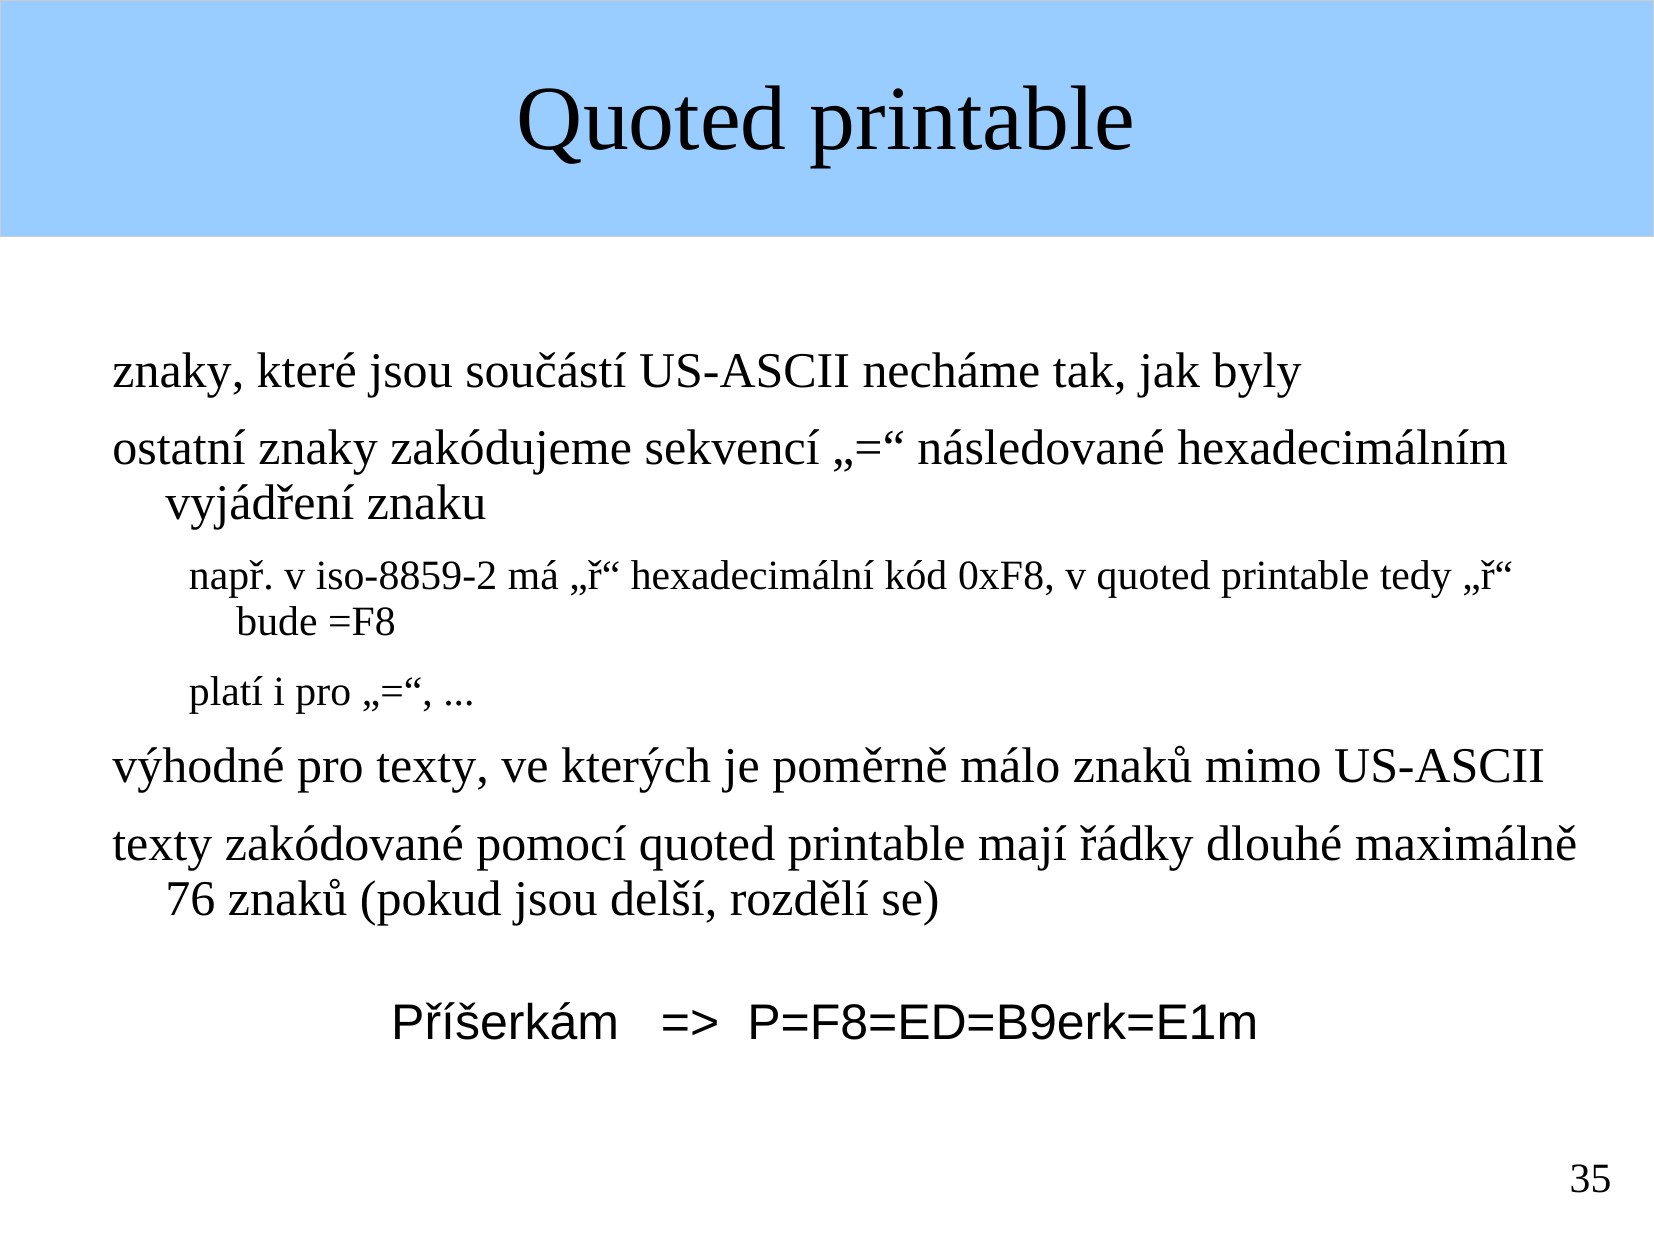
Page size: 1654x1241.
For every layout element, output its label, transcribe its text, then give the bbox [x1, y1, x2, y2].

text_box Příšerkám => P=F8=ED=B9erk=E1m [329, 994, 1321, 1057]
list znaky, které jsou součástí US-ASCII necháme tak, jak byly ostatní znaky zakódujeme sekvencí „=“ následované hexadecimálním vyjádření znaku např. v iso-8859-2 má „ř“ hexadecimální kód 0xF8, v quoted printable tedy „ř“ bude =F8 platí i pro „=“, ... výhodné pro texty, ve kterých je poměrně málo znaků mimo US-ASCII texty zakódované pomocí quoted printable mají řádky dlouhé maximálně 76 znaků (pokud jsou delší, rozdělí se) [94, 342, 1595, 1175]
title Quoted printable [0, 0, 1654, 237]
